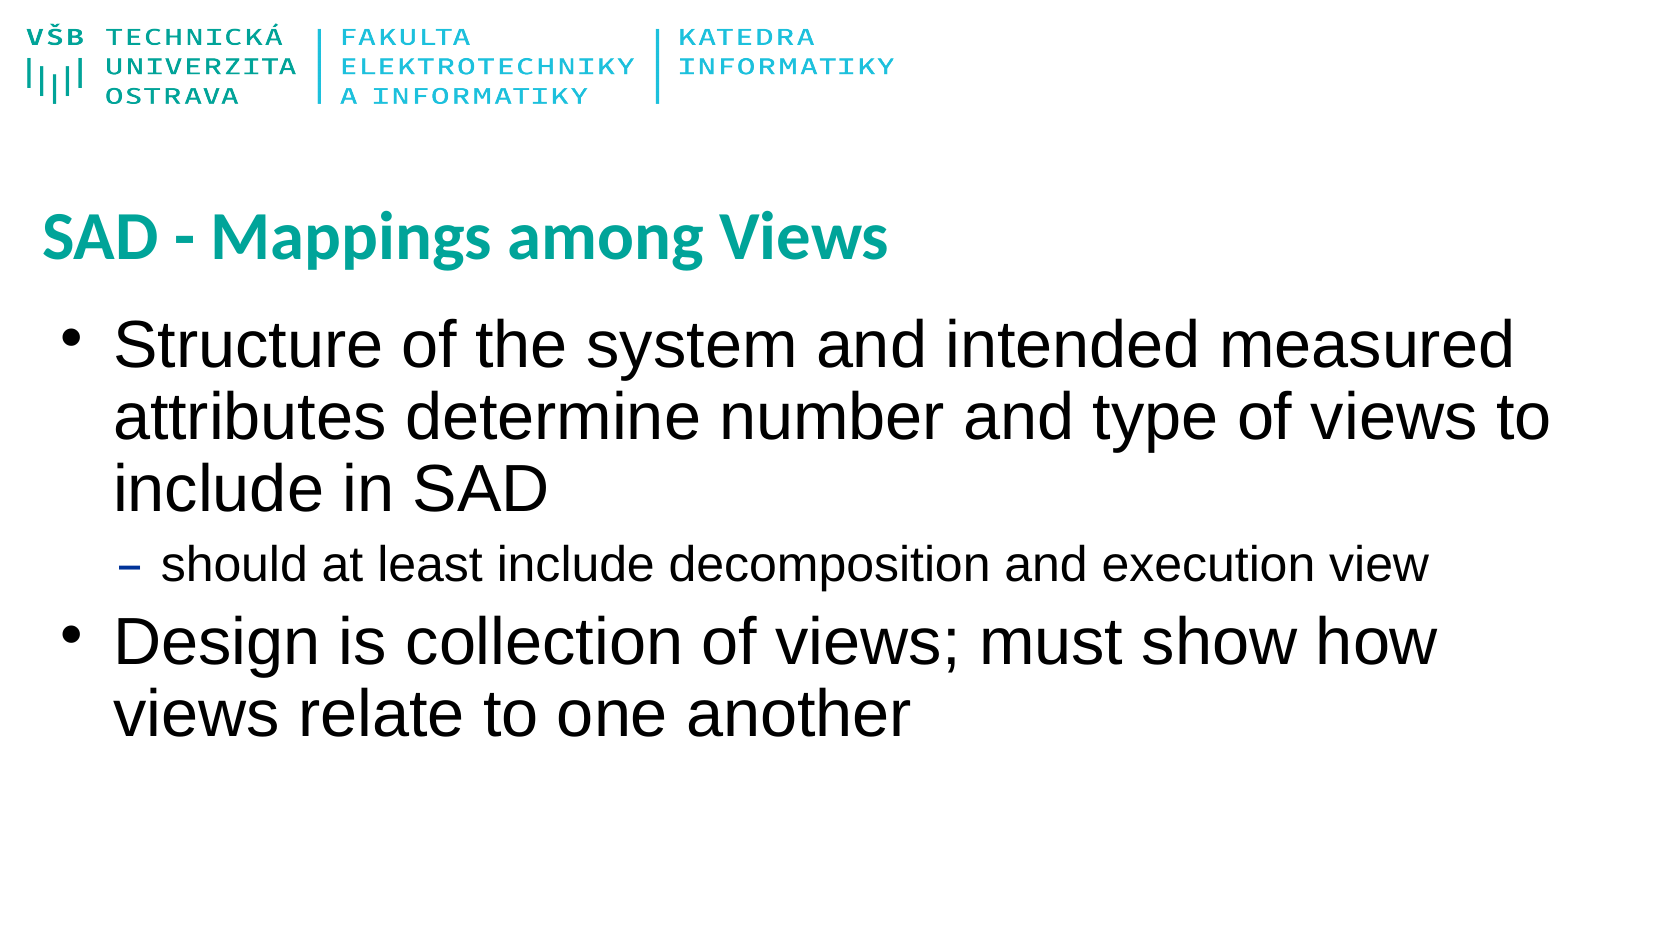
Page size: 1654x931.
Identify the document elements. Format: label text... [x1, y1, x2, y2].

list Structure of the system and intended measured attributes determine number and type of views to include in SAD should at least include decomposition and execution view Design is collection of views; must show how views relate to one another [27, 302, 1628, 842]
title SAD - Mappings among Views [27, 142, 1628, 282]
picture [26, 23, 894, 104]
